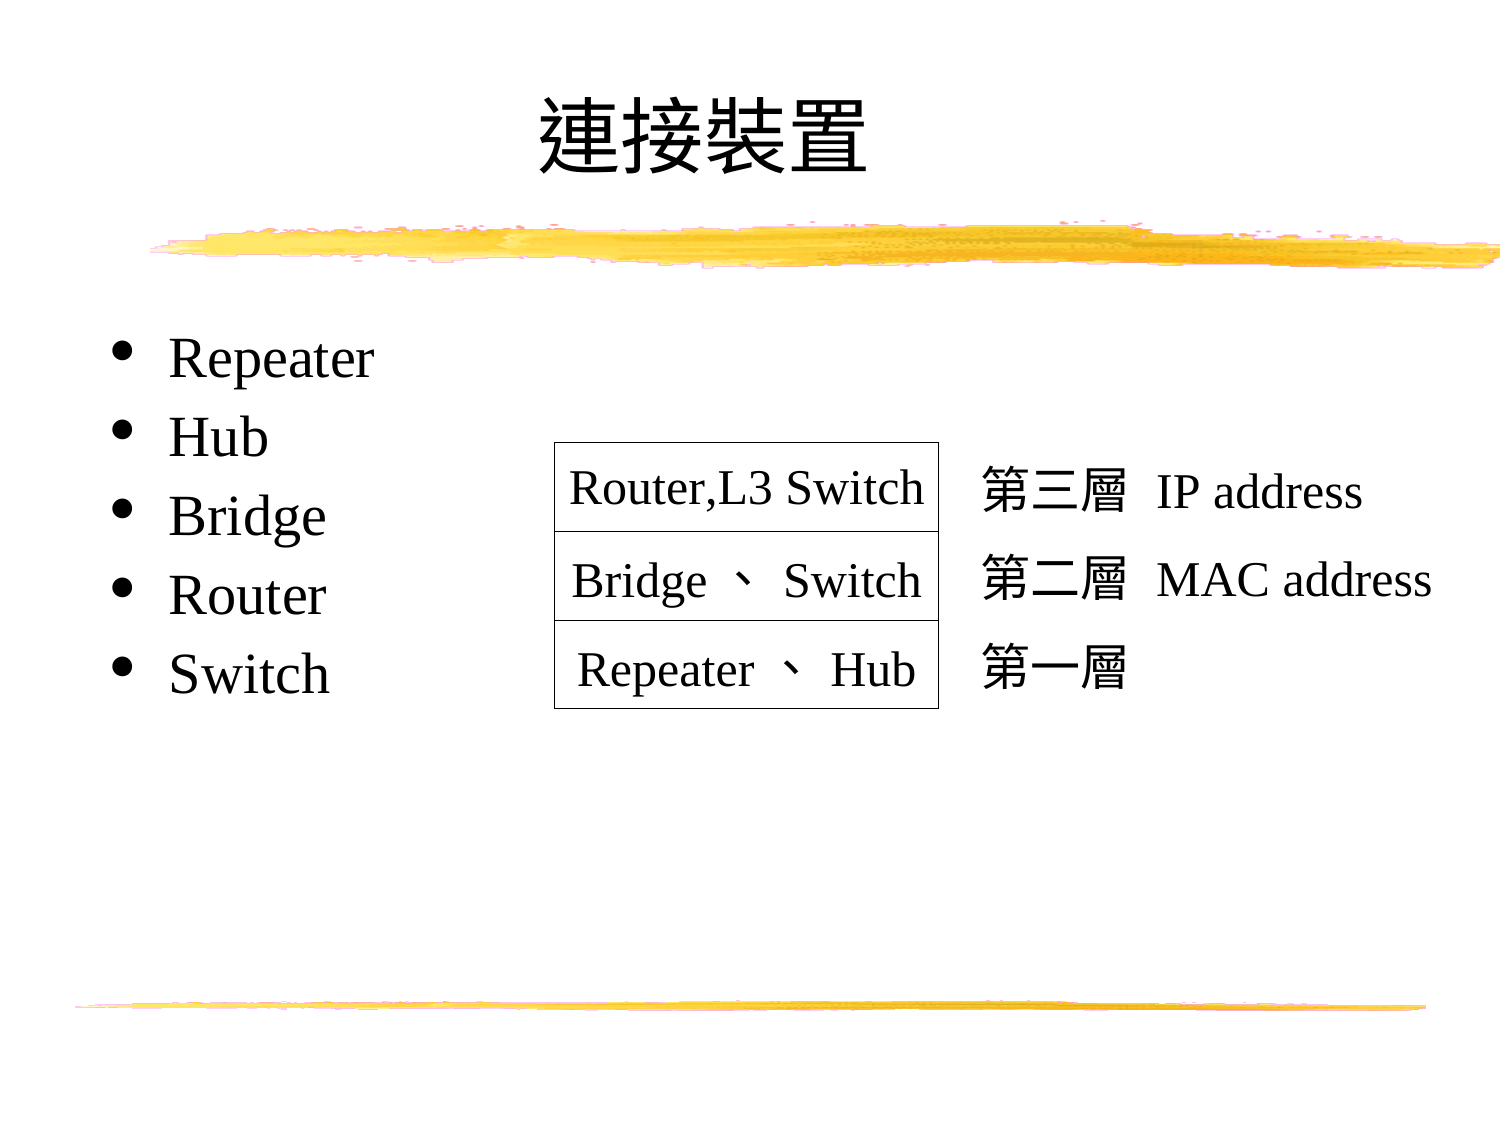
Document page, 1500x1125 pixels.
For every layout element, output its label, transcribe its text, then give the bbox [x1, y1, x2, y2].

picture [75, 999, 1426, 1013]
text_box 第一層 [965, 620, 1146, 695]
list Repeater Hub Bridge Router Switch [112, 324, 1388, 986]
title 連接裝置 [66, 37, 1342, 225]
text_box Bridge、Switch [554, 532, 939, 621]
text_box Router,L3 Switch [554, 442, 939, 532]
text_box 第二層 MAC address [965, 531, 1447, 607]
picture [150, 215, 1500, 279]
text_box 第三層 IP address [965, 442, 1378, 518]
text_box Repeater、Hub [554, 621, 939, 709]
